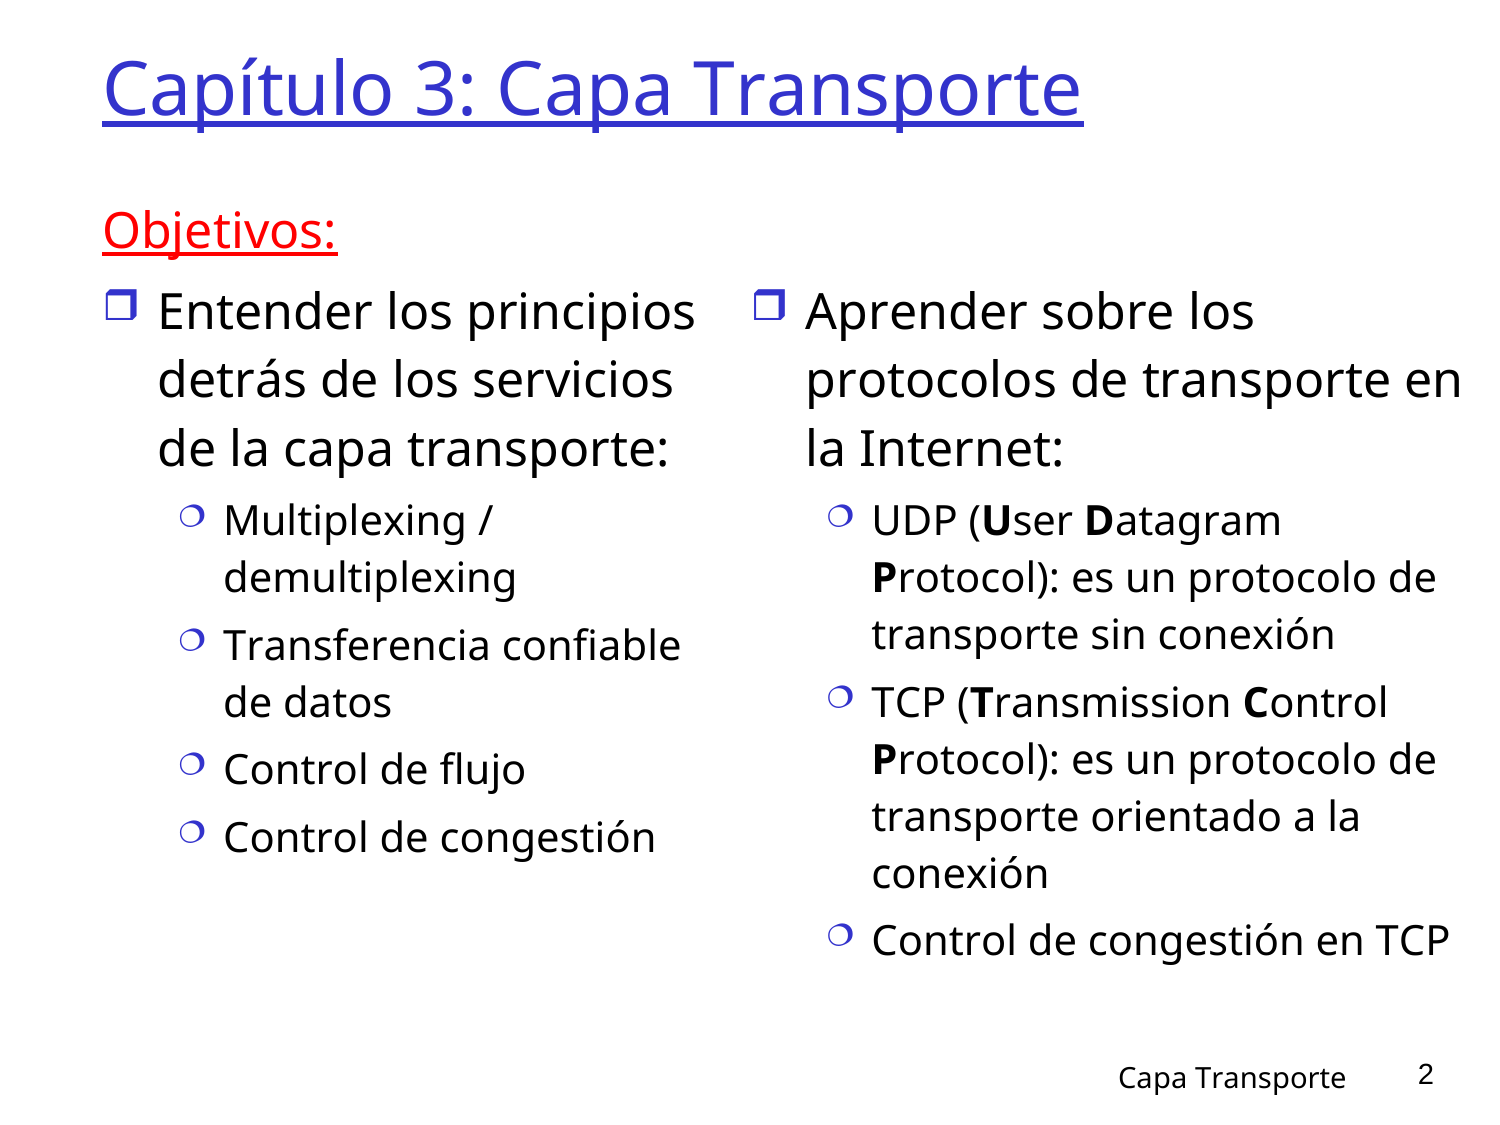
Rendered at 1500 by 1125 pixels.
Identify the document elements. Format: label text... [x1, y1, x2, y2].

title Capítulo 3: Capa Transporte [87, 23, 1388, 150]
list Aprender sobre los protocolos de transporte en la Internet: UDP (User Datagram Protocol): es un protocolo de transporte sin conexión TCP (Transmission Control Protocol): es un protocolo de transporte orientado a la conexión Control de congestión en TCP [735, 187, 1483, 977]
list Objetivos: Entender los principios detrás de los servicios de la capa transporte: Multiplexing / demultiplexing Transferencia confiable de datos Control de flujo Control de congestión [87, 187, 722, 1060]
